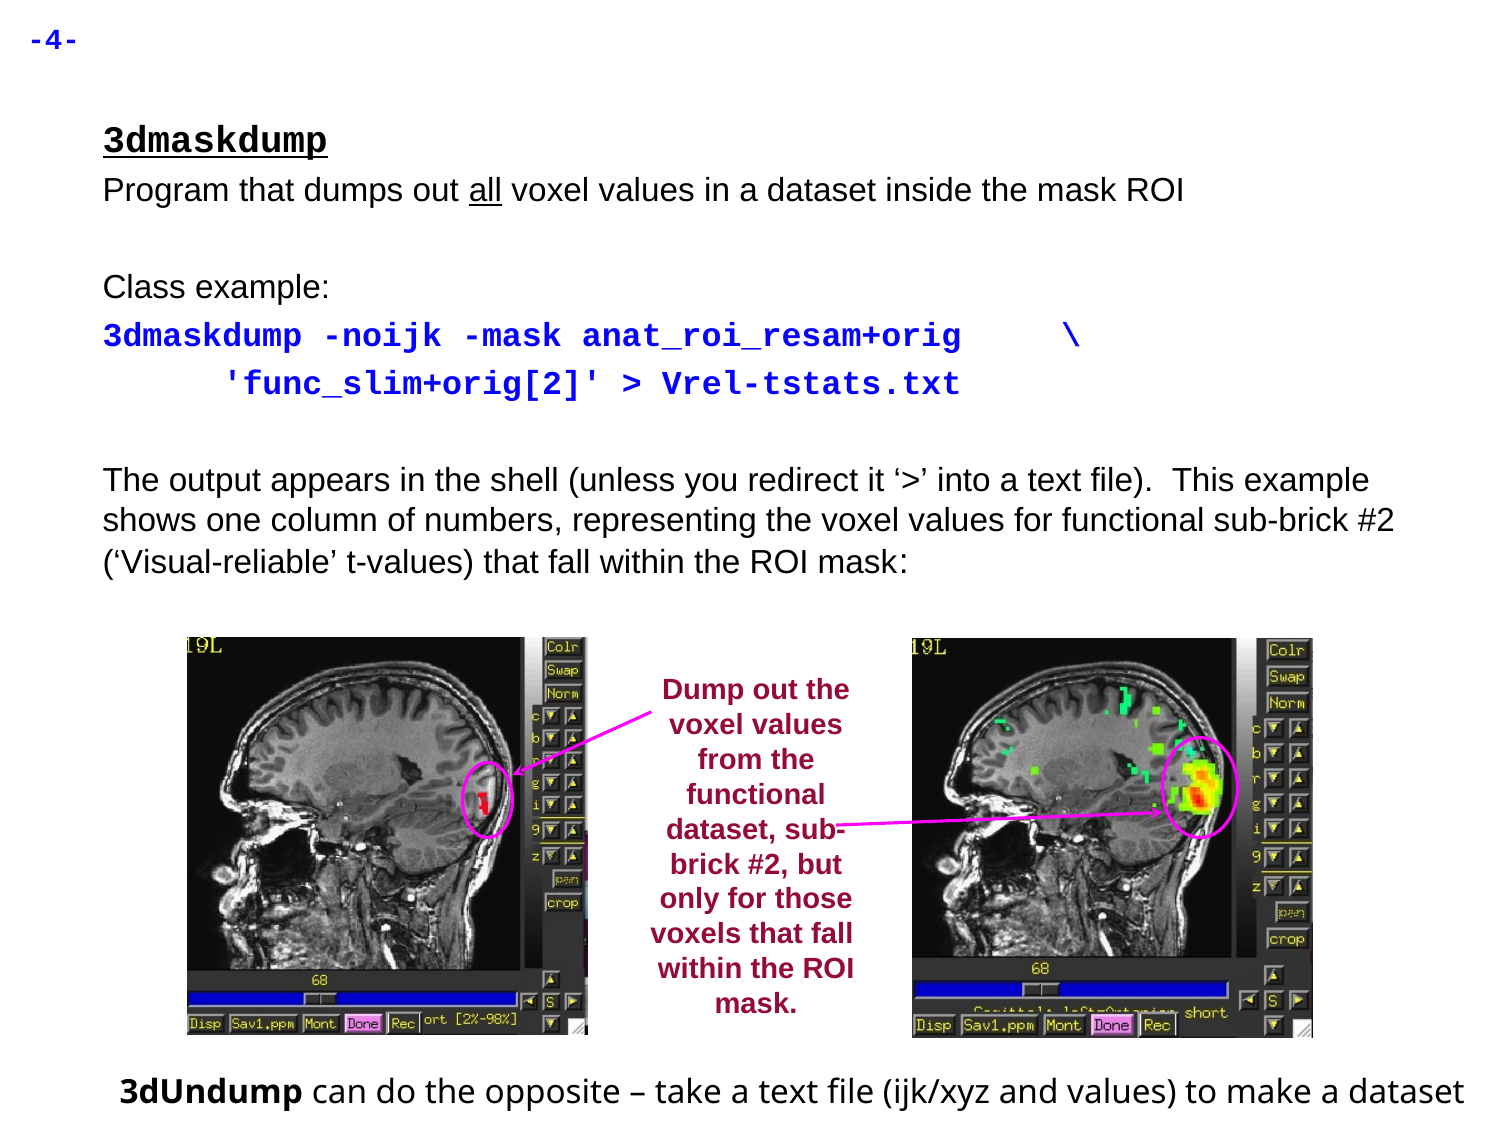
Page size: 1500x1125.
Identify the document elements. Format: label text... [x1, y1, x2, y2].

text_box Dump out the voxel values from the functional dataset, sub-brick #2, but only for those voxels that fall within the ROI mask. [624, 662, 888, 1028]
list 3dmaskdump Program that dumps out all voxel values in a dataset inside the mask ROI Class example: 3dmaskdump -noijk -mask anat_roi_resam+orig \ 'func_slim+orig[2]' > Vrel-tstats.txt The output appears in the shell (unless you redirect it ‘>’ into a text file). This example shows one column of numbers, representing the voxel values for functional sub-brick #2 (‘Visual-reliable’ t-values) that fall within the ROI mask: [87, 112, 1463, 1063]
text_box 3dUndump can do the opposite – take a text file (ijk/xyz and values) to make a dataset [104, 1062, 1500, 1125]
